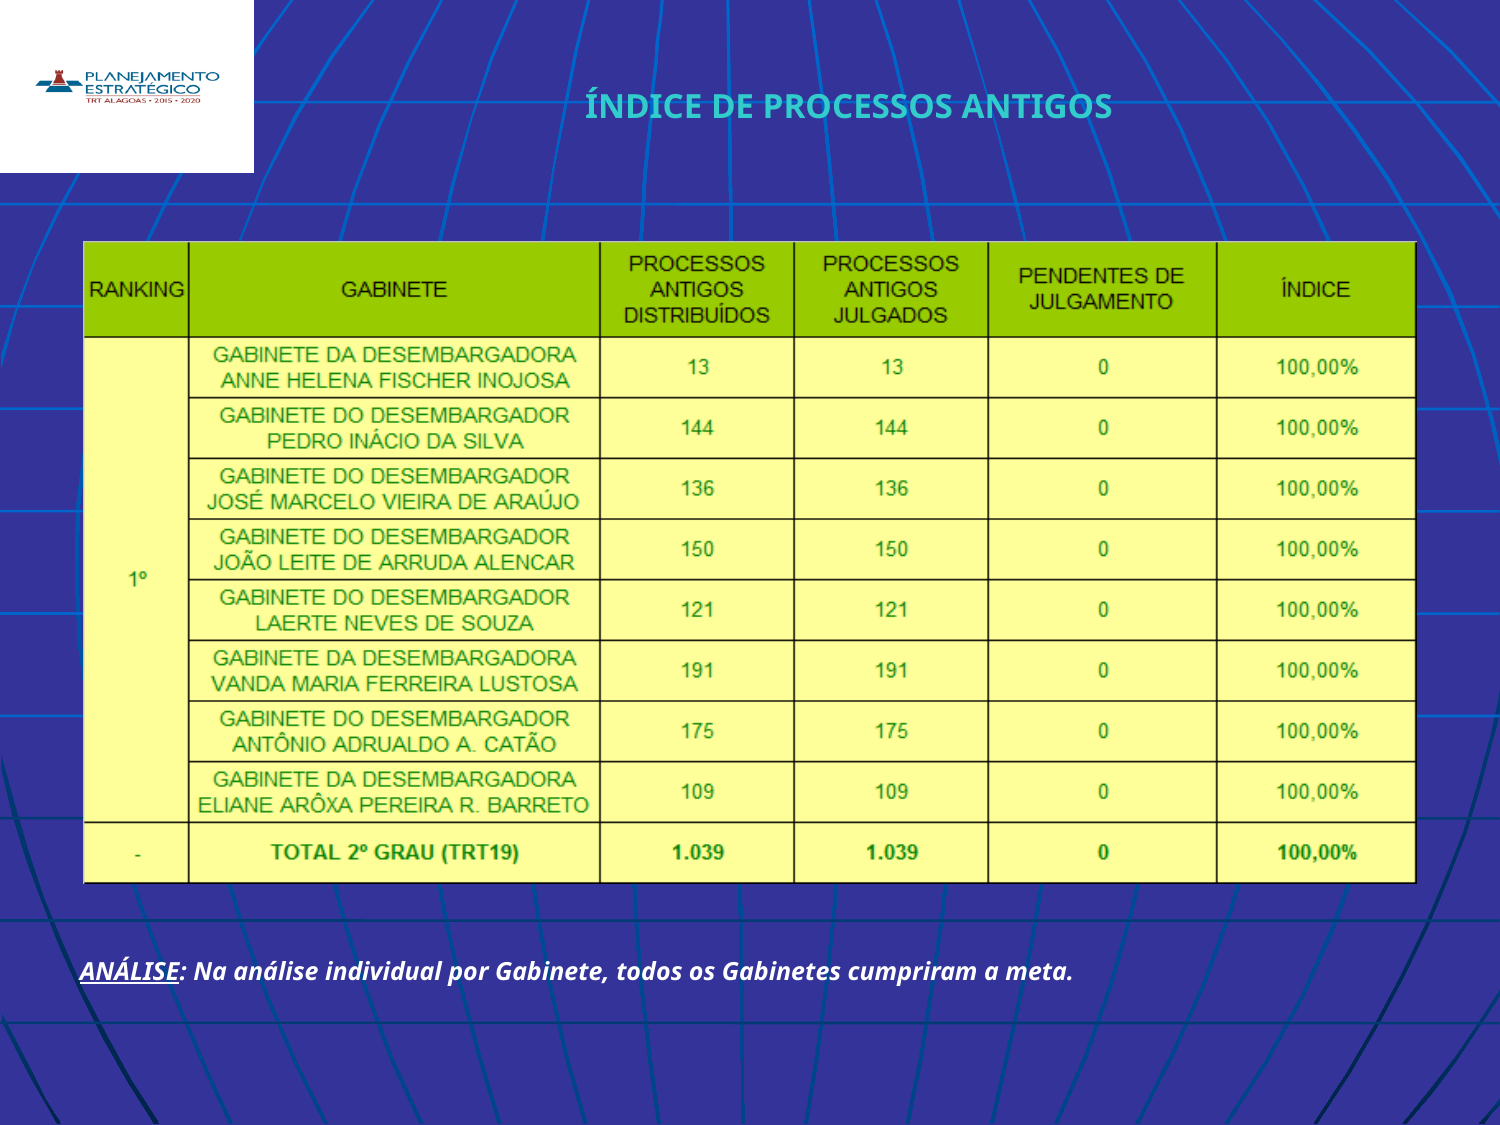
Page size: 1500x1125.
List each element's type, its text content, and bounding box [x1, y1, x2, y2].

text_box ANÁLISE: Na análise individual por Gabinete, todos os Gabinetes cumpriram a meta. [64, 947, 1471, 1125]
text_box ÍNDICE DE PROCESSOS ANTIGOS [242, 78, 1448, 134]
picture [83, 241, 1417, 884]
picture [0, 0, 254, 173]
